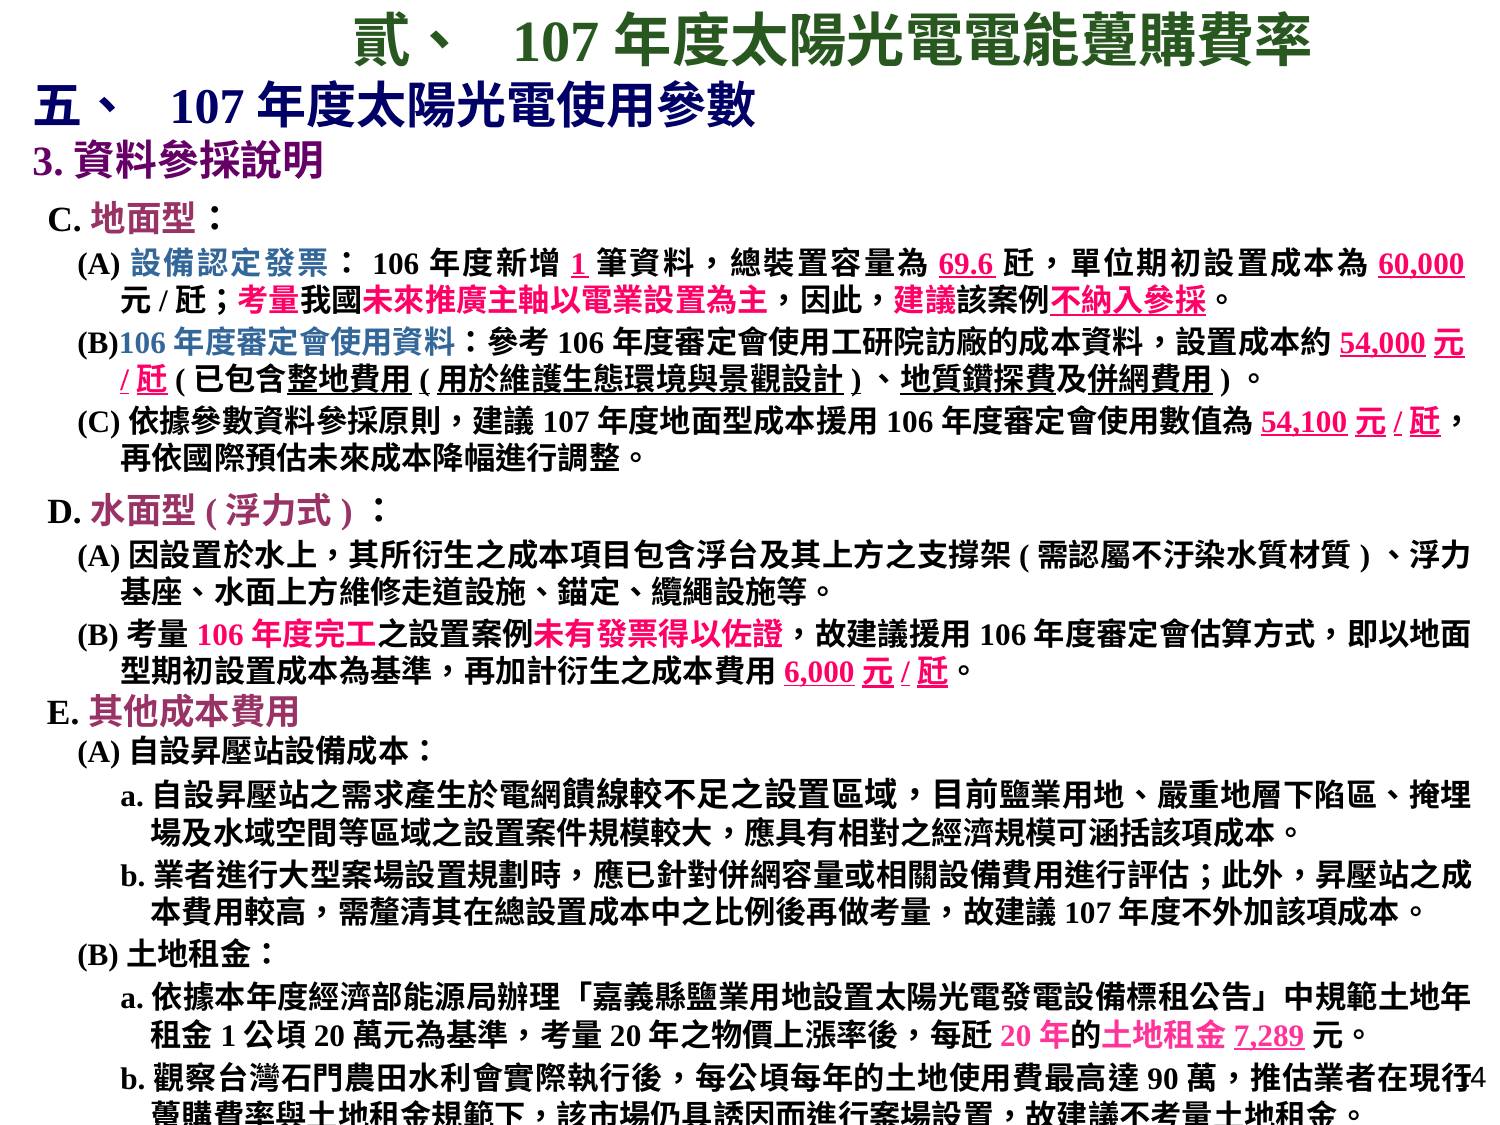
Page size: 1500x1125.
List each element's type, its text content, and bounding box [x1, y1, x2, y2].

slide_number <編號> [1151, 1051, 1500, 1125]
text_box 貳、 107年度太陽光電電能躉購費率 [159, 0, 1500, 90]
text_box 五、 107年度太陽光電使用參數 3.資料參採說明 C.地面型： (A)設備認定發票：106年度新增1筆資料，總裝置容量為69.6瓩，單位期初設置成本為60,000元/瓩；考量我國未來推廣主軸以電業設置為主，因此，建議該案例不納入參採。 (B)106年度審定會使用資料：參考106年度審定會使用工研院訪廠的成本資料，設置成本約54,000元/瓩(已包含整地費用(用於維護生態環境與景觀設計)、地質鑽探費及併網費用)。 (C)依據參數資料參採原則，建議107年度地面型成本援用106年度審定會使用數值為54,100元/瓩，再依國際預估未來成本降幅進行調整。 D.水面型(浮力式)： (A)因設置於水上，其所衍生之成本項目包含浮台及其上方之支撐架(需認屬不汙染水質材質)、浮力基座、水面上方維修走道設施、錨定、纜繩設施等。 (B)考量106年度完工之設置案例未有發票得以佐證，故建議援用106年度審定會估算方式，即以地面型期初設置成本為基準，再加計衍生之成本費用6,000元/瓩。 E.其他成本費用 (A)自設昇壓站設備成本： a.自設昇壓站之需求產生於電網饋線較不足之設置區域，目前鹽業用地、嚴重地層下陷區、掩埋場及水域空間等區域之設置案件規模較大，應具有相對之經濟規模可涵括該項成本。 b.業者進行大型案場設置規劃時，應已針對併網容量或相關設備費用進行評估；此外，昇壓站之成本費用較高，需釐清其在總設置成本中之比例後再做考量，故建議107年度不外加該項成本。 (B)土地租金： a.依據本年度經濟部能源局辦理「嘉義縣鹽業用地設置太陽光電發電設備標租公告」中規範土地年租金1公頃20萬元為基準，考量20年之物價上漲率後，每瓩20年的土地租金7,289元。 b.觀察台灣石門農田水利會實際執行後，每公頃每年的土地使用費最高達90萬，推估業者在現行躉購費率與土地租金規範下，該市場仍具誘因而進行案場設置，故建議不考量土地租金。 (C)依據上述，建議107年度期初設置成本不額外納入自設昇壓站設備成本與土地租金成本。 [17, 66, 1487, 1024]
slide_number <編號> [1151, 1118, 1171, 1125]
